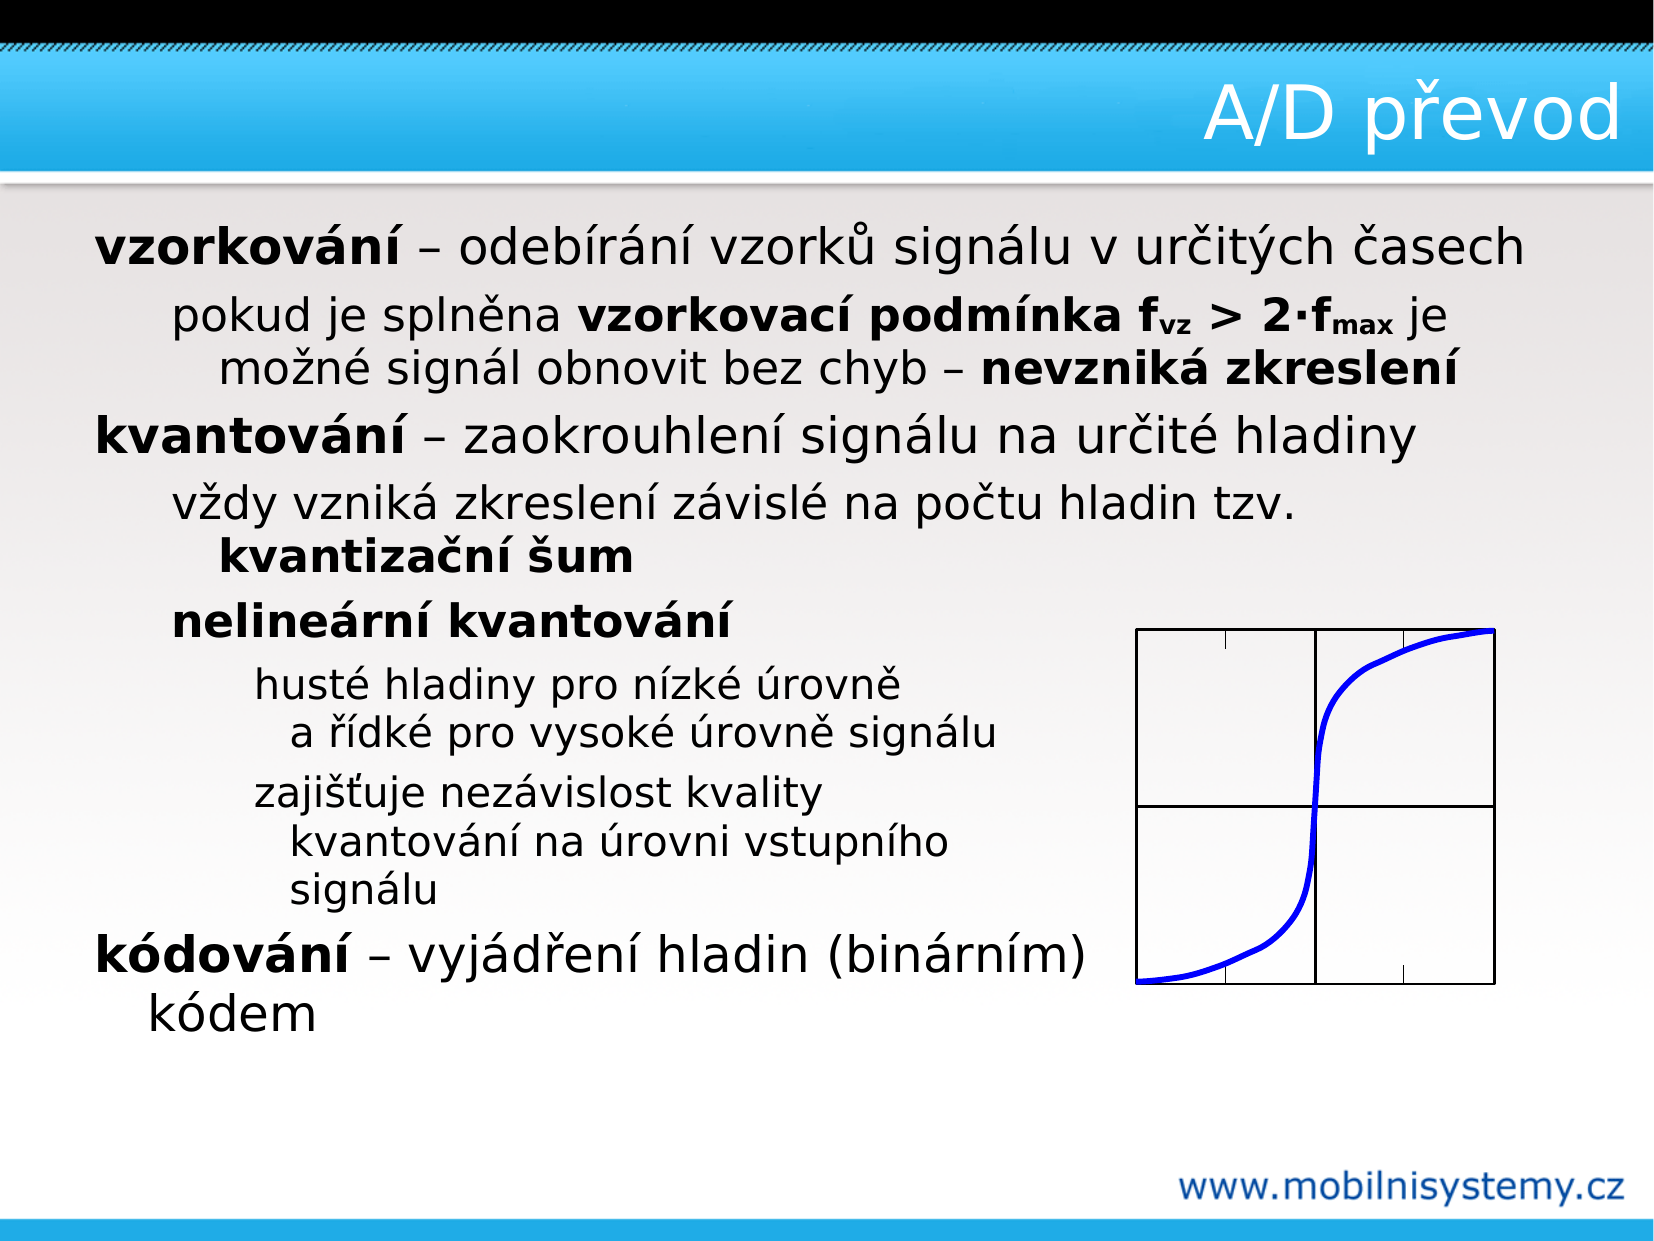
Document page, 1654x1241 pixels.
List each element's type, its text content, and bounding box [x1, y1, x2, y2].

text_box [1077, 767, 1148, 847]
text_box [1280, 976, 1351, 1056]
text_box [1429, 972, 1538, 1052]
title A/D převod [29, 49, 1625, 178]
picture [0, 0, 1654, 1241]
list vzorkování – odebírání vzorků signálu v určitých časech pokud je splněna vzorkovací podmínka fvz > 2·fmax je možné signál obnovit bez chyb – nevzniká zkreslení kvantování – zaokrouhlení signálu na určité hladiny vždy vzniká zkreslení závislé na počtu hladin tzv. kvantizační šum nelineární kvantování husté hladiny pro nízké úrovně a řídké pro vysoké úrovně signálu zajišťuje nezávislost kvality kvantování na úrovni vstupního signálu kódování – vyjádření hladin (binárním) kódem [76, 218, 1577, 1175]
text_box [1013, 590, 1148, 670]
